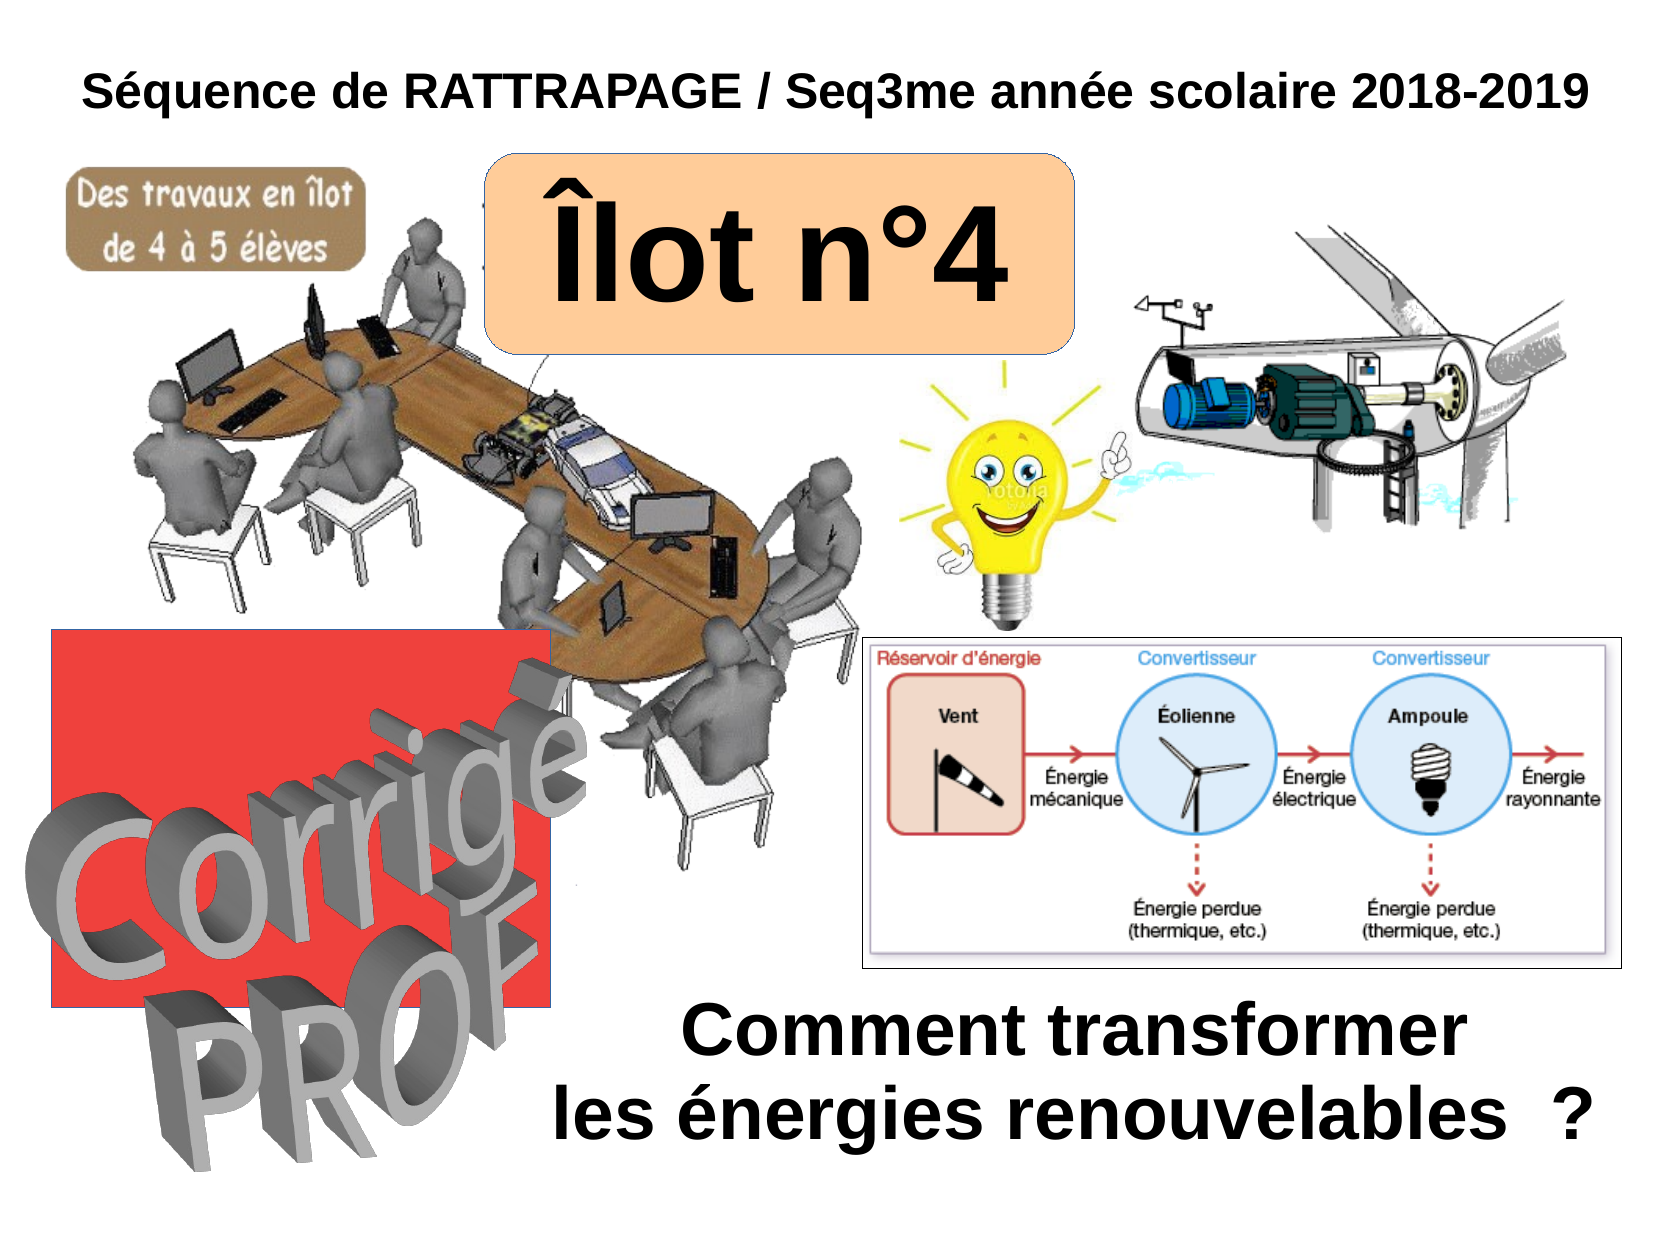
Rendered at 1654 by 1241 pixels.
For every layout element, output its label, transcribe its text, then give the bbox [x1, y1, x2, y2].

text_box Îlot n°4 [484, 153, 1075, 355]
picture [55, 153, 1622, 969]
text_box [51, 629, 551, 845]
text_box [502, 800, 551, 1008]
text_box [51, 813, 452, 1008]
text_box Séquence de RATTRAPAGE / Seq3me année scolaire 2018-2019 [67, 56, 1615, 127]
text_box [399, 979, 420, 1008]
text_box Comment transformer les énergies renouvelables ? [519, 980, 1630, 1182]
text_box [196, 853, 217, 913]
text_box [430, 844, 456, 874]
